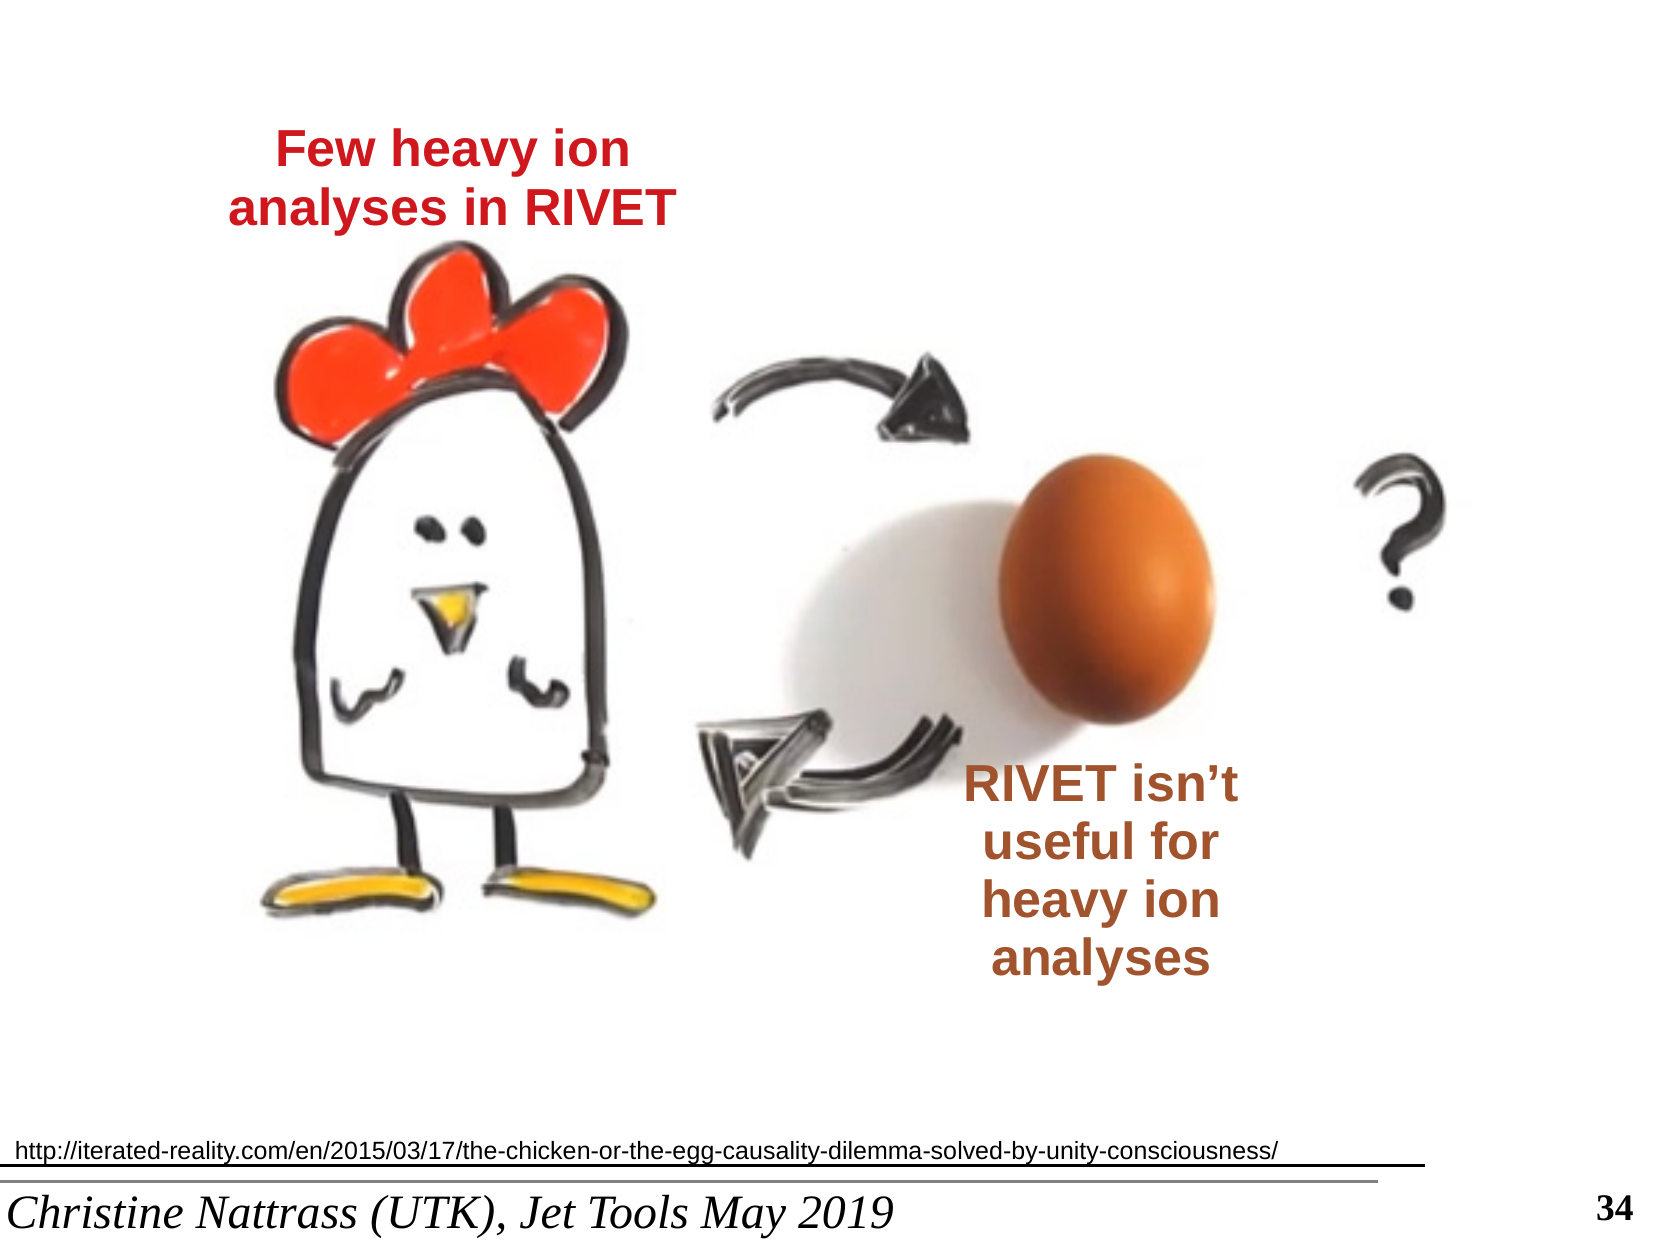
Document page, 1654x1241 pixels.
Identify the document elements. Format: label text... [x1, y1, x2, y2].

picture [219, 194, 1483, 980]
text_box RIVET isn’t useful for heavy ion analyses [949, 747, 1314, 995]
text_box Few heavy ion analyses in RIVET [199, 112, 707, 302]
text_box http://iterated-reality.com/en/2015/03/17/the-chicken-or-the-egg-causality-dilemma-solved-by-unity-consciousness/ [0, 1129, 1654, 1229]
